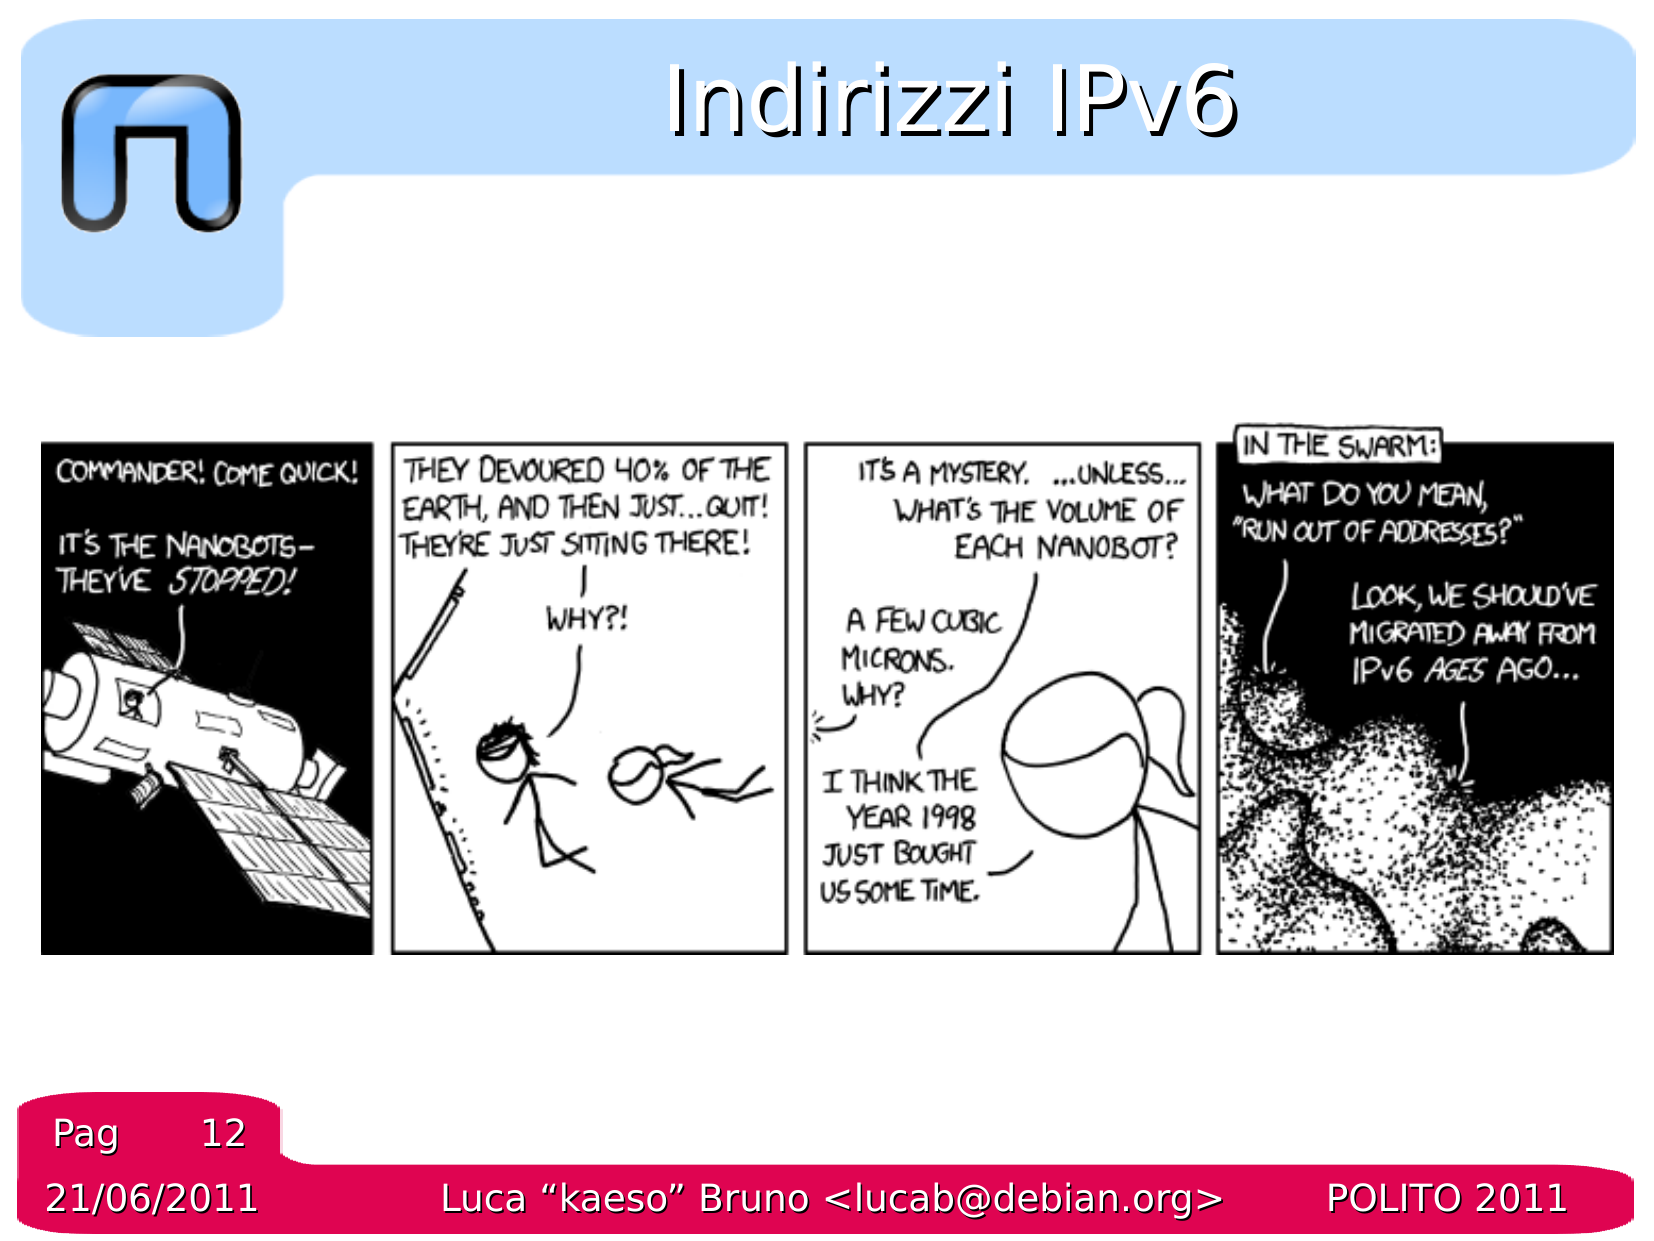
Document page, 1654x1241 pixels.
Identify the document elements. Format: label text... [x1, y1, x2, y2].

title Indirizzi IPv6 [265, 3, 1636, 196]
text_box Pag <numero> [38, 1104, 424, 1178]
text_box 21/06/2011 [29, 1169, 284, 1241]
picture [17, 1092, 1634, 1234]
picture [41, 421, 1614, 955]
text_box Luca “kaeso” Bruno <lucab@debian.org> POLITO 2011 [425, 1169, 1585, 1241]
picture [0, 19, 1636, 337]
